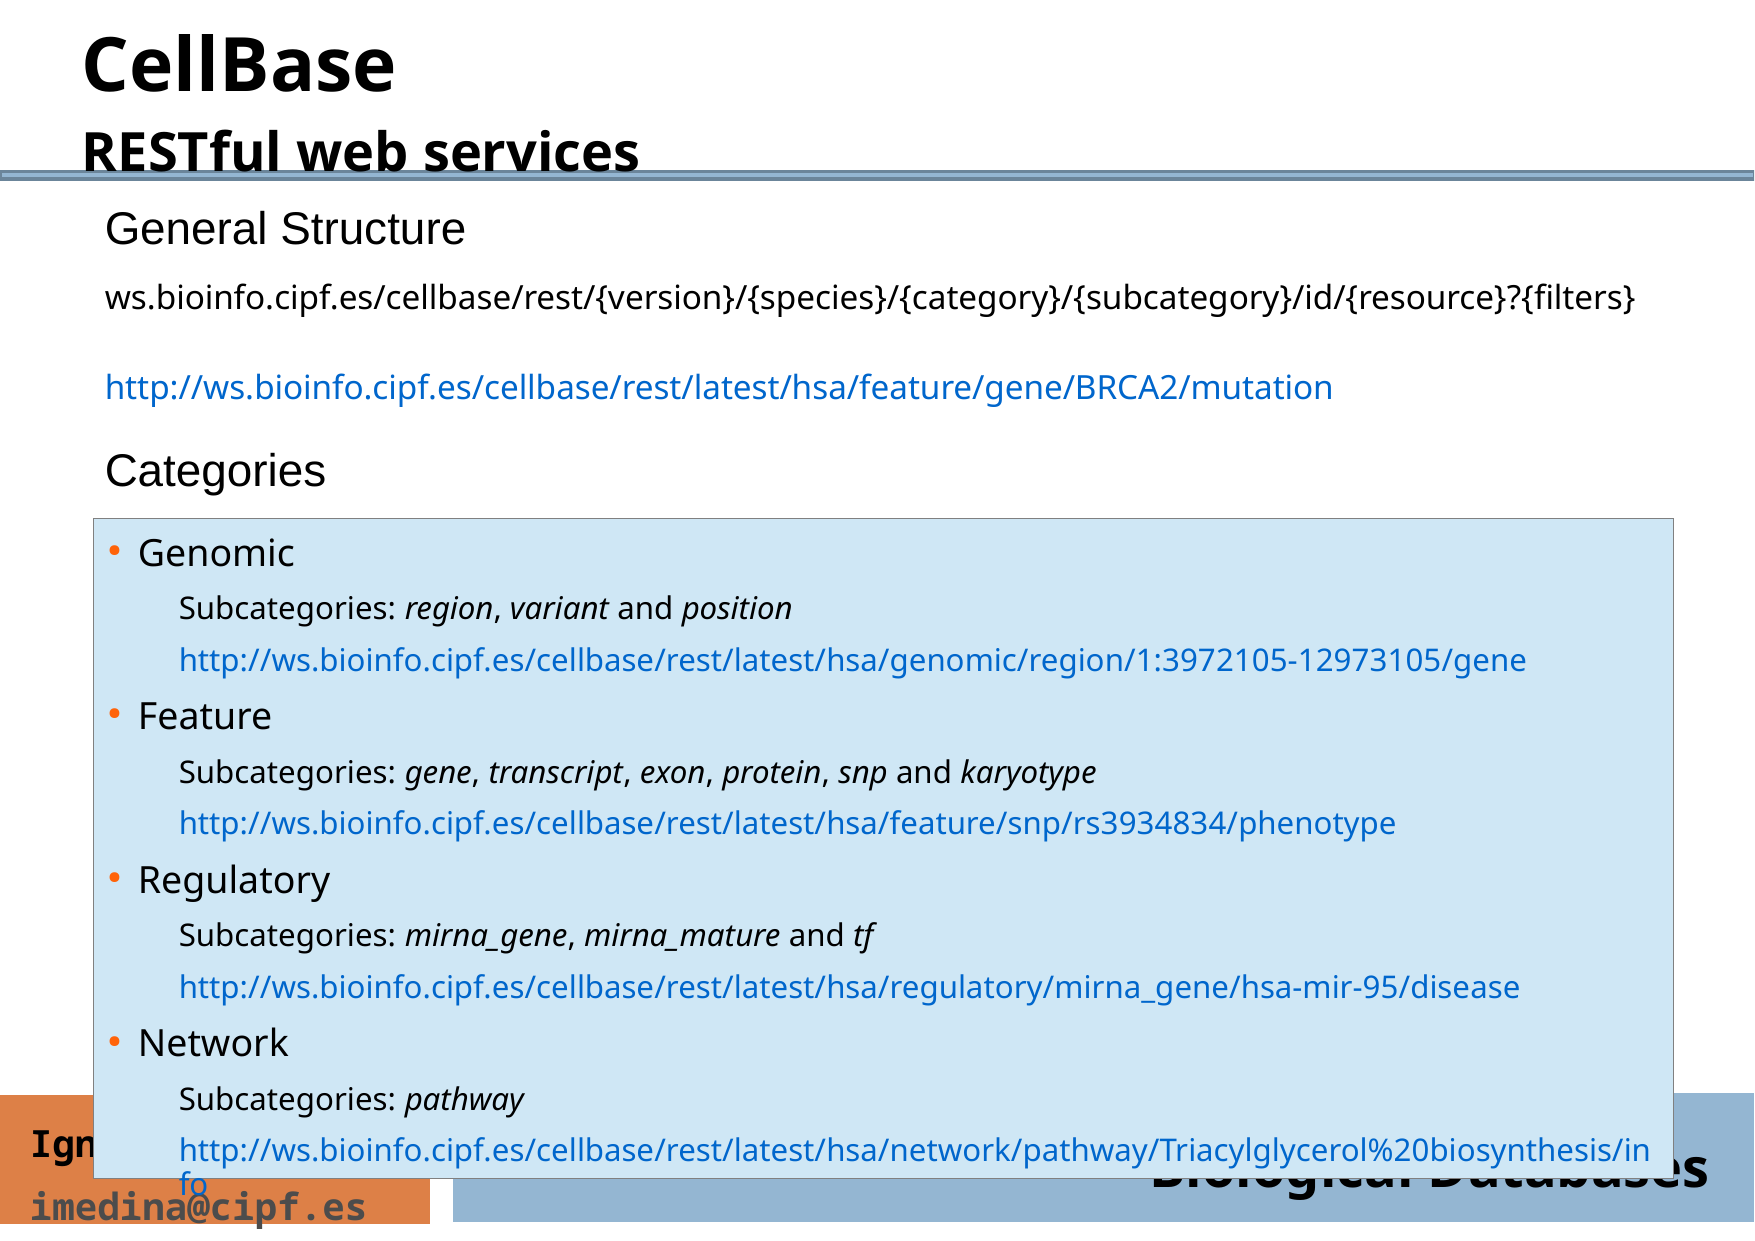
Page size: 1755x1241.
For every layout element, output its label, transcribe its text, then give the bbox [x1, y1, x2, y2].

text_box ws.bioinfo.cipf.es/cellbase/rest/{version}/{species}/{category}/{subcategory}/id/{resource}?{filters} http://ws.bioinfo.cipf.es/cellbase/rest/latest/hsa/feature/gene/BRCA2/mutation [90, 266, 1696, 436]
text_box Genomic Subcategories: region, variant and position http://ws.bioinfo.cipf.es/cellbase/rest/latest/hsa/genomic/region/1:3972105-12973105/gene Feature Subcategories: gene, transcript, exon, protein, snp and karyotype http://ws.bioinfo.cipf.es/cellbase/rest/latest/hsa/feature/snp/rs3934834/phenotype Regulatory Subcategories: mirna_gene, mirna_mature and tf http://ws.bioinfo.cipf.es/cellbase/rest/latest/hsa/regulatory/mirna_gene/hsa-mir-95/disease Network Subcategories: pathway http://ws.bioinfo.cipf.es/cellbase/rest/latest/hsa/network/pathway/Triacylglycerol%20biosynthesis/info [93, 518, 1674, 1083]
text_box Biological Databases [675, 1122, 1726, 1200]
text_box Ignacio Medina imedina@cipf.es [15, 1110, 406, 1213]
text_box [228, 190, 260, 261]
title [59, 153, 1571, 243]
text_box General Structure [90, 195, 1654, 262]
text_box CellBase RESTful web services [67, 3, 1688, 168]
text_box [0, 171, 112, 179]
text_box [228, 433, 260, 504]
text_box Categories [90, 437, 1654, 505]
text_box [1571, 171, 1754, 179]
